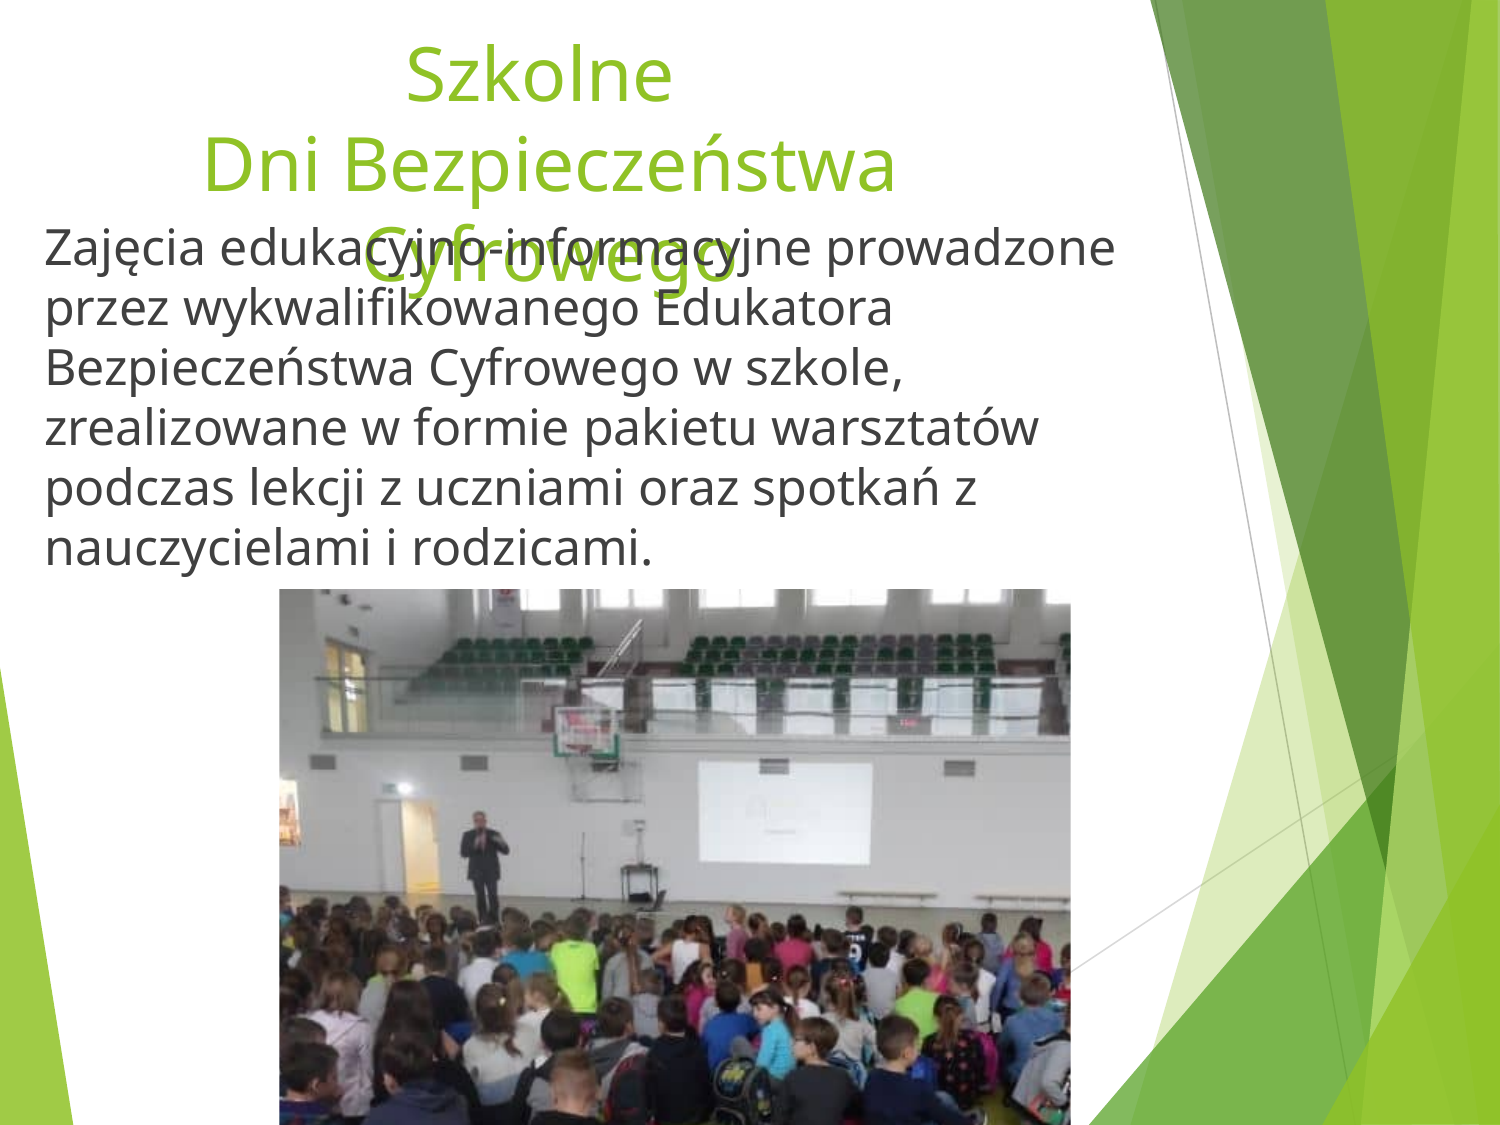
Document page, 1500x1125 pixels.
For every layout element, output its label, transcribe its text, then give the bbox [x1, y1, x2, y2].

title Szkolne Dni Bezpieczeństwa Cyfrowego [29, 19, 1071, 208]
picture [279, 589, 1071, 1125]
list Zajęcia edukacyjno-informacyjne prowadzone przez wykwalifikowanego Edukatora Bezpieczeństwa Cyfrowego w szkole, zrealizowane w formie pakietu warsztatów podczas lekcji z uczniami oraz spotkań z nauczycielami i rodzicami. [29, 208, 1176, 622]
